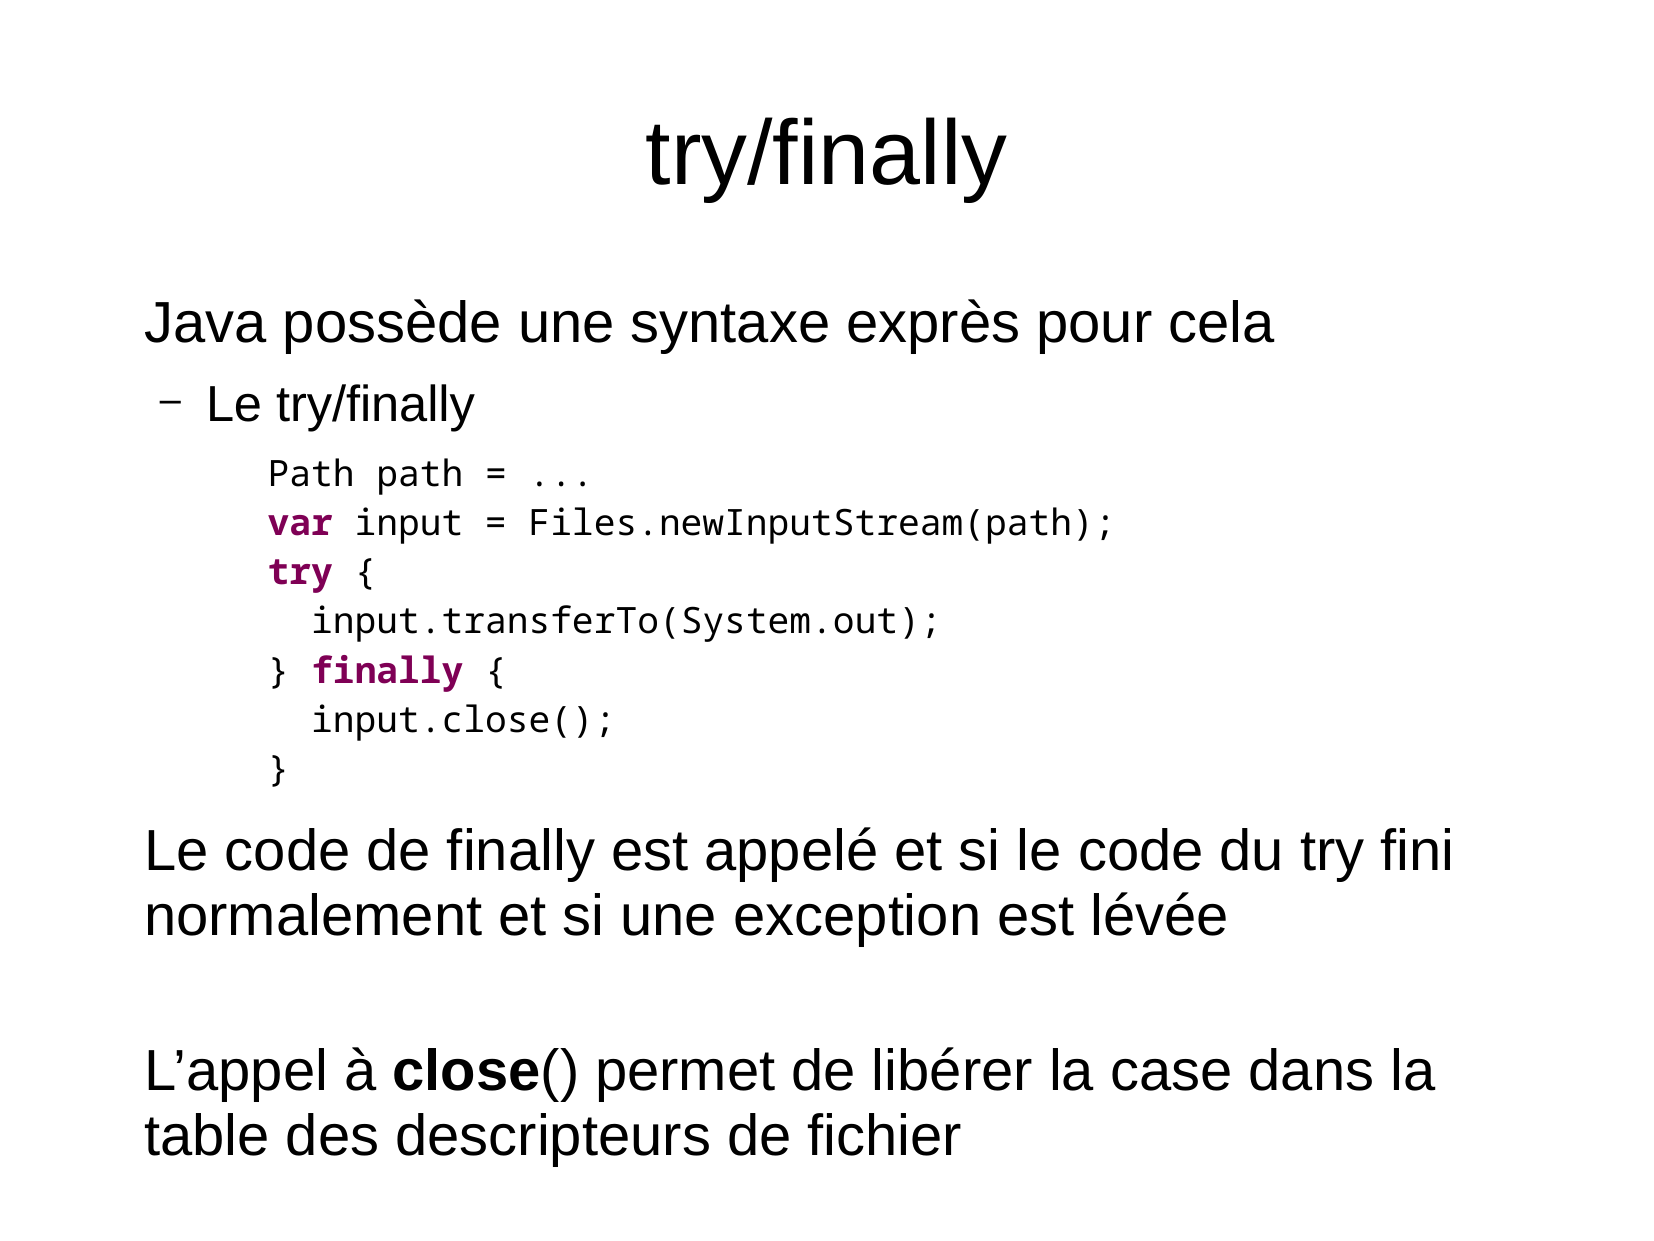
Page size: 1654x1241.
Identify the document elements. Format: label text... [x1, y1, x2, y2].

list Java possède une syntaxe exprès pour cela Le try/finally Path path = ... var input = Files.newInputStream(path); try { input.transferTo(System.out); } finally { input.close(); } Le code de finally est appelé et si le code du try fini normalement et si une exception est lévée L’appel à close() permet de libérer la case dans la table des descripteurs de fichier [82, 290, 1571, 1171]
title try/finally [82, 49, 1571, 257]
